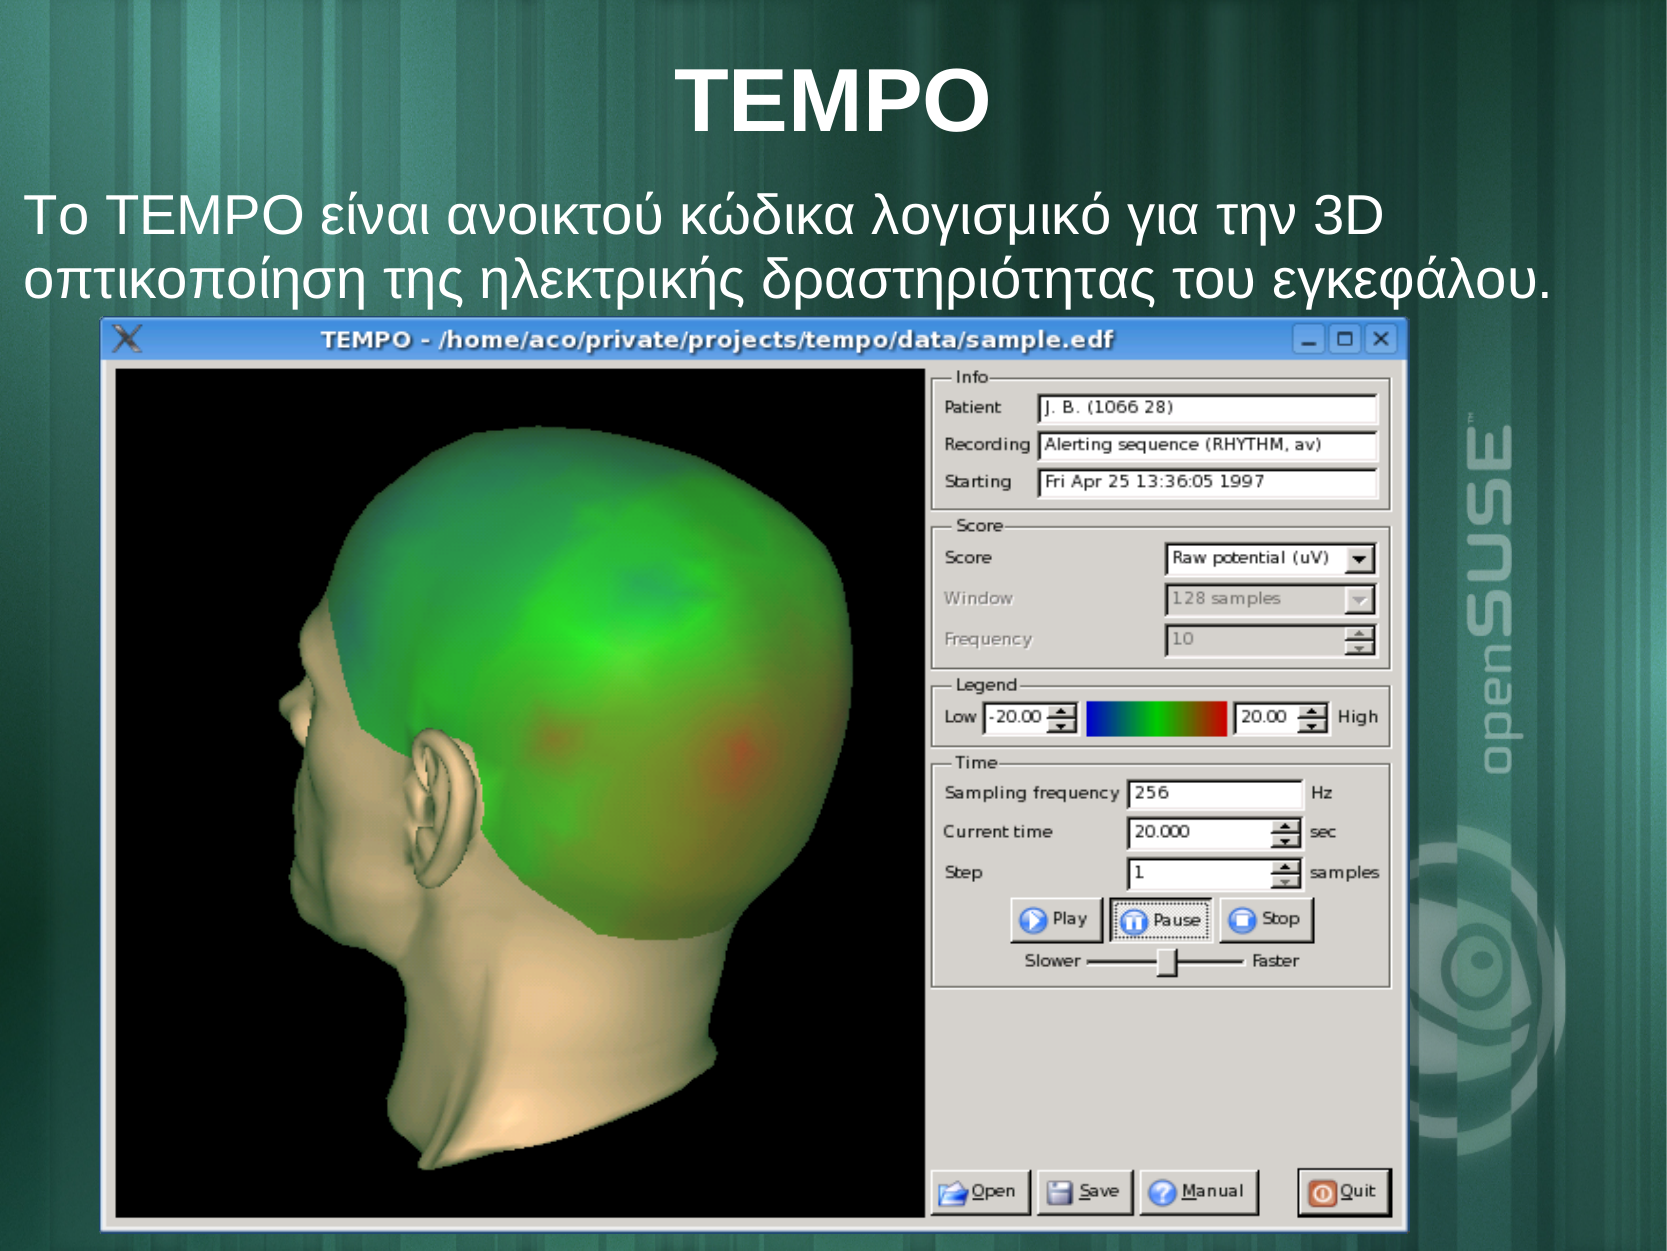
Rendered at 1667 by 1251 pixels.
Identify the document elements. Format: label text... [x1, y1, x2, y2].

title TEMPO [40, 50, 1627, 201]
list Το TEMPO είναι ανοικτού κώδικα λογισμικό για την 3D οπτικοποίηση της ηλεκτρικής δραστηριότητας του εγκεφάλου. [23, 183, 1609, 1084]
picture [0, 0, 1667, 1251]
